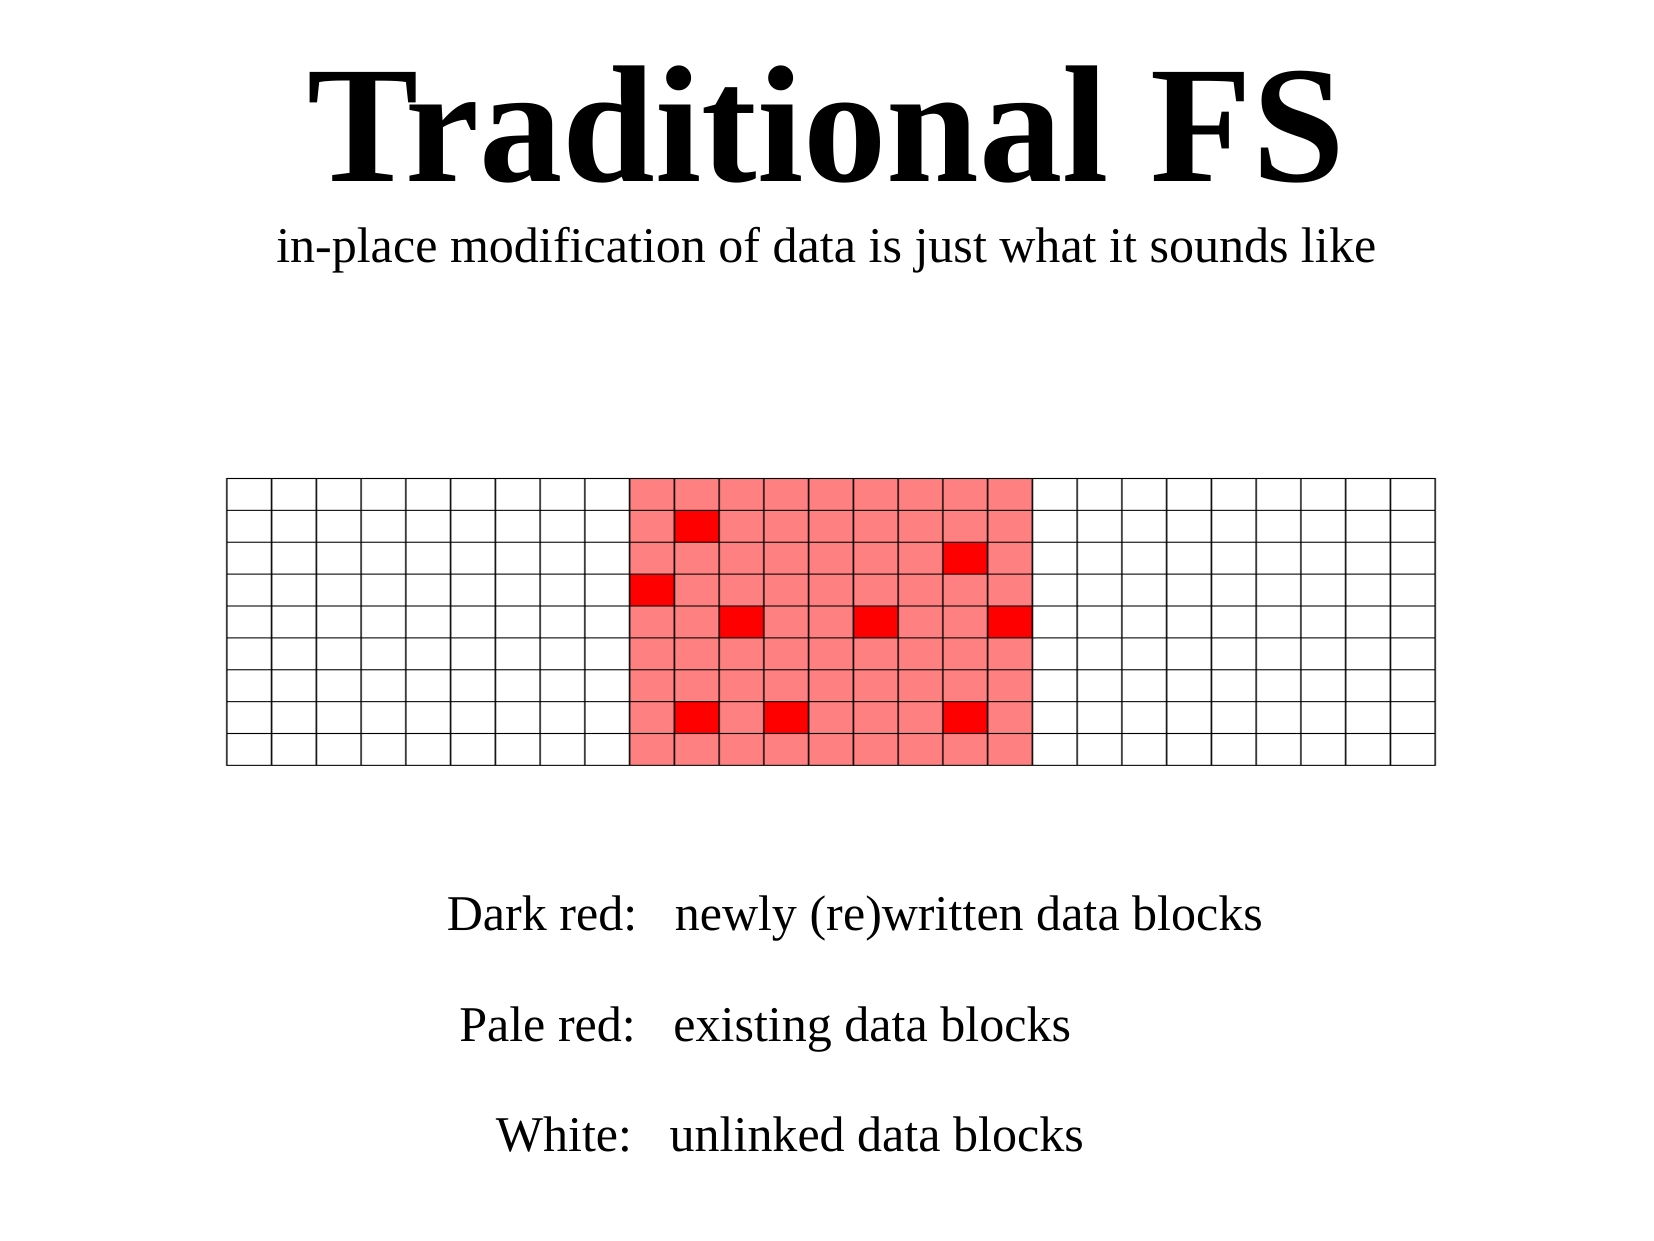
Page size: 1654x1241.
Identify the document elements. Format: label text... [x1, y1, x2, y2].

picture [198, 410, 1466, 835]
title Dark red: newly (re)written data blocks Pale red: existing data blocks White: unlinked data blocks [446, 886, 1501, 1163]
title Traditional FS in-place modification of data is just what it sounds like [82, 33, 1571, 273]
